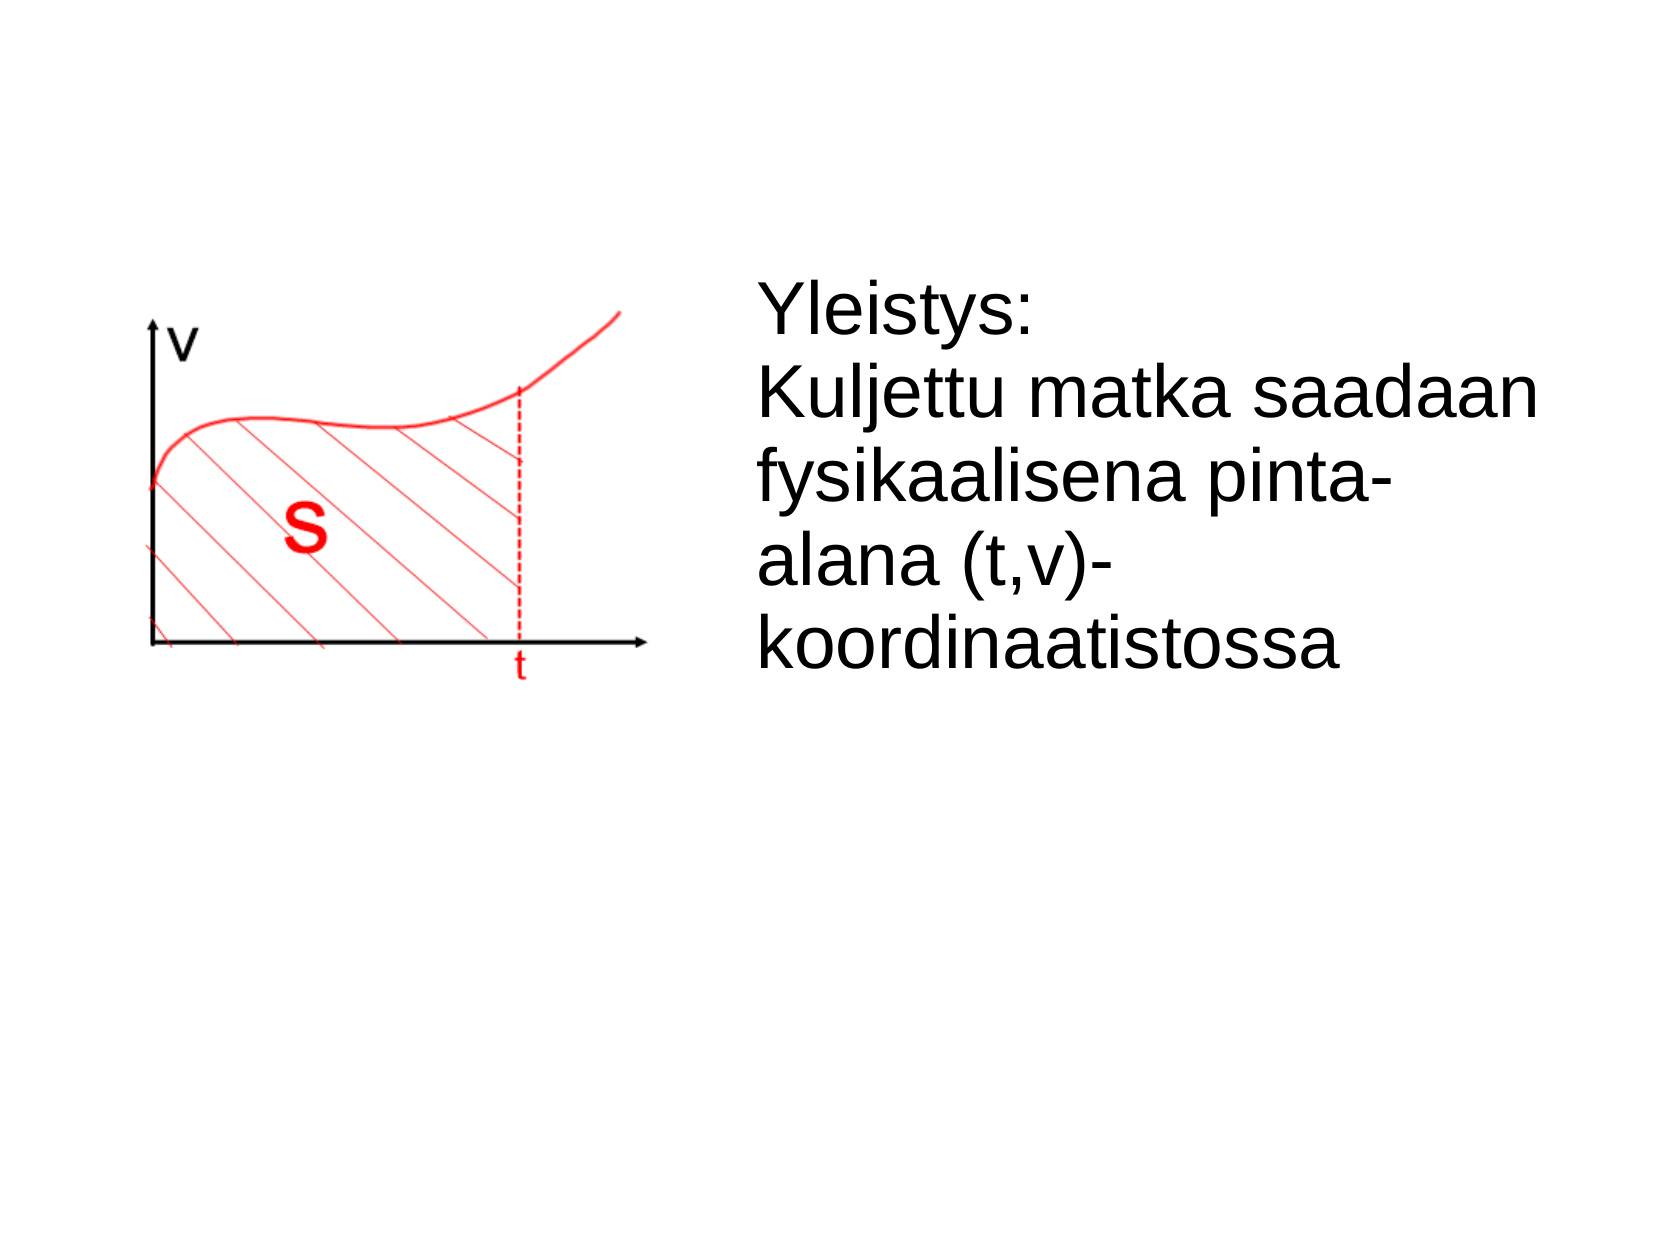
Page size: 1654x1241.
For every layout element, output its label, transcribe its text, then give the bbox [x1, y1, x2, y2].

text_box Yleistys: Kuljettu matka saadaan fysikaalisena pinta-alana (t,v)-koordinaatistossa [741, 259, 1560, 700]
picture [110, 271, 685, 737]
